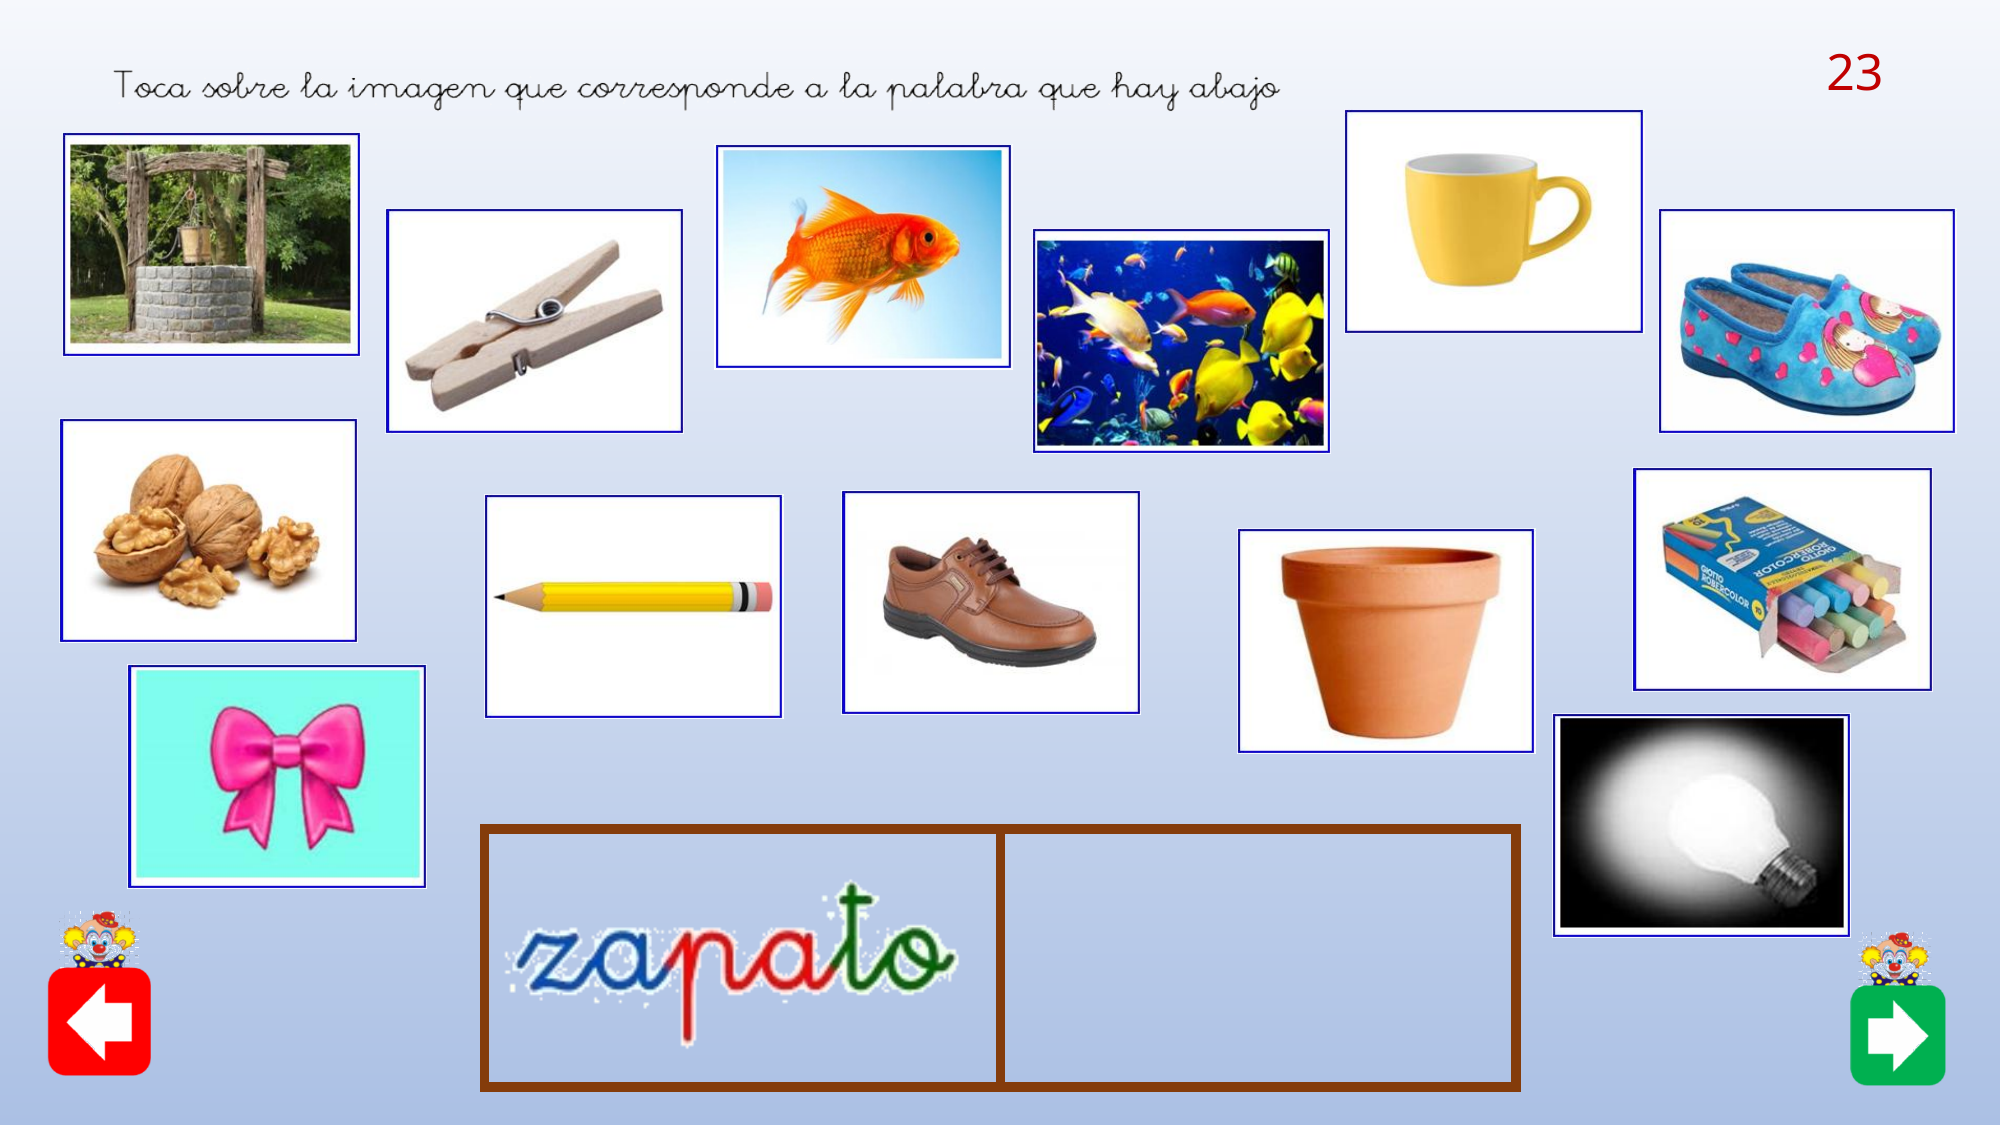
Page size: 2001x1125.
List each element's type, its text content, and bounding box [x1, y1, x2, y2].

picture [385, 208, 684, 434]
picture [501, 843, 979, 1068]
picture [106, 57, 1645, 334]
picture [1552, 713, 1946, 1086]
picture [47, 910, 151, 1076]
picture [1032, 228, 1331, 454]
picture [841, 490, 1141, 715]
picture [127, 664, 427, 889]
text_box 23 [1764, 32, 1946, 108]
picture [1632, 467, 1933, 692]
picture [59, 418, 358, 643]
picture [62, 132, 361, 357]
picture [484, 494, 784, 719]
picture [1237, 528, 1536, 754]
picture [1658, 208, 1957, 434]
picture [714, 144, 1013, 370]
